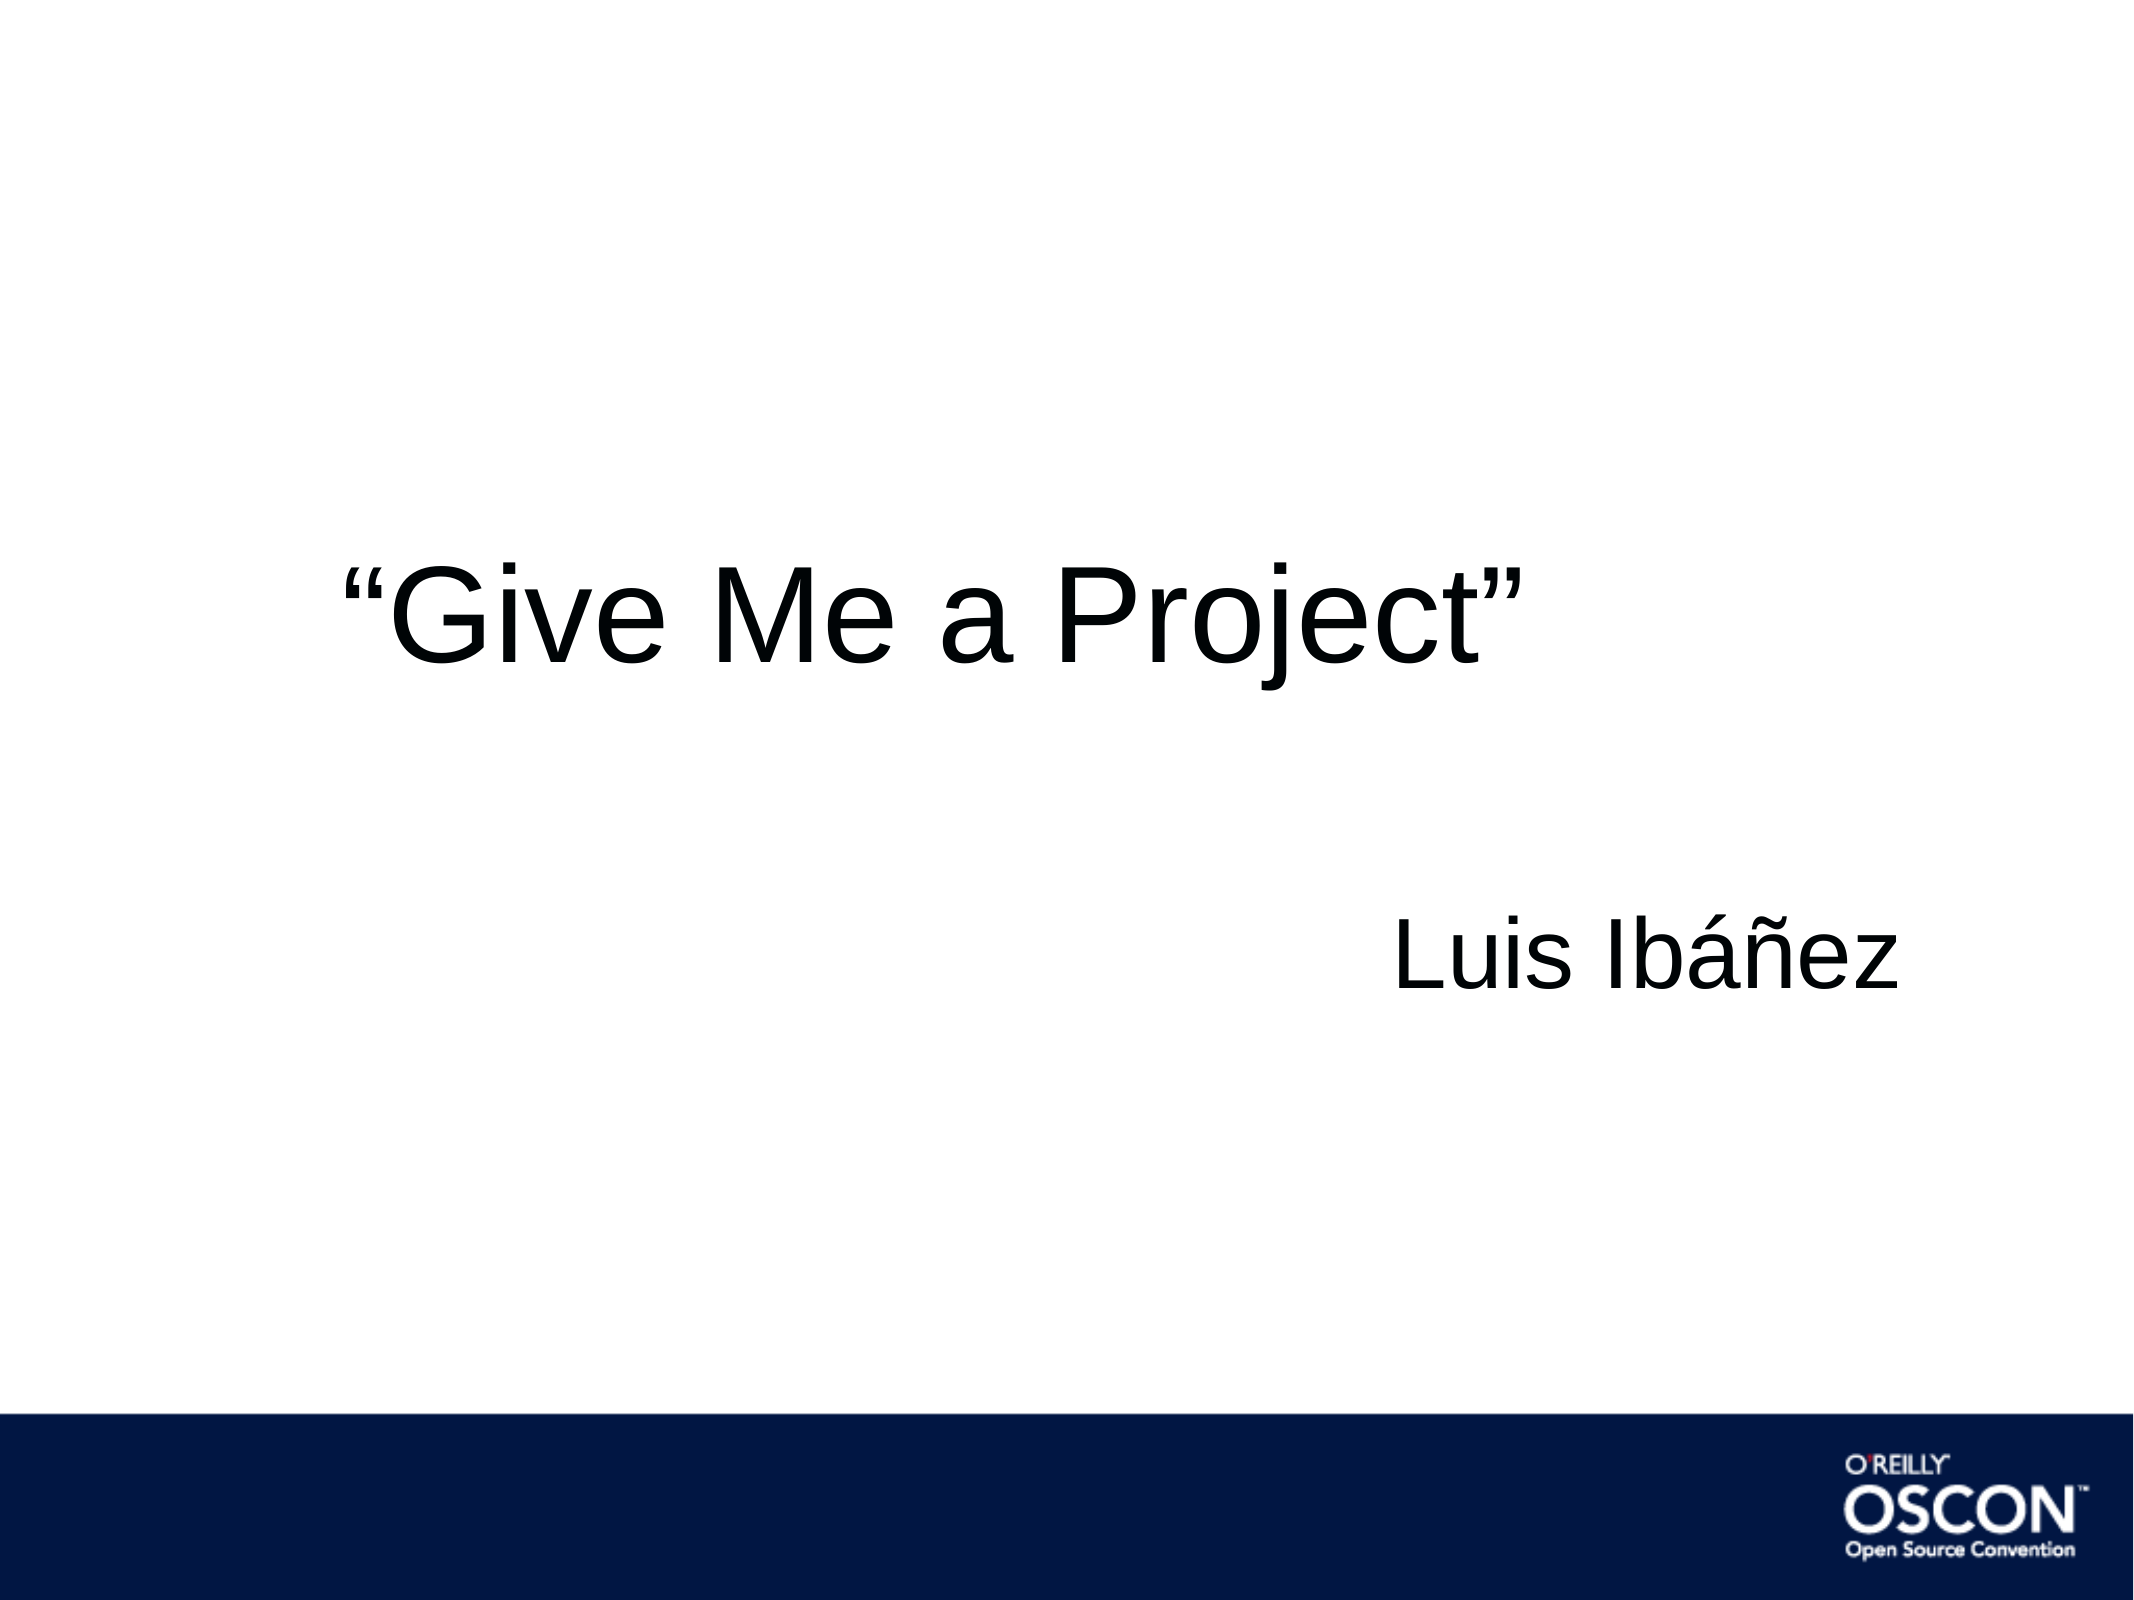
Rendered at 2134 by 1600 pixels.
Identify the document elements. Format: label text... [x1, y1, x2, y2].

subtitle “Give Me a Project” Luis Ibáñez [41, 7, 2094, 1234]
picture [0, 0, 2134, 1600]
